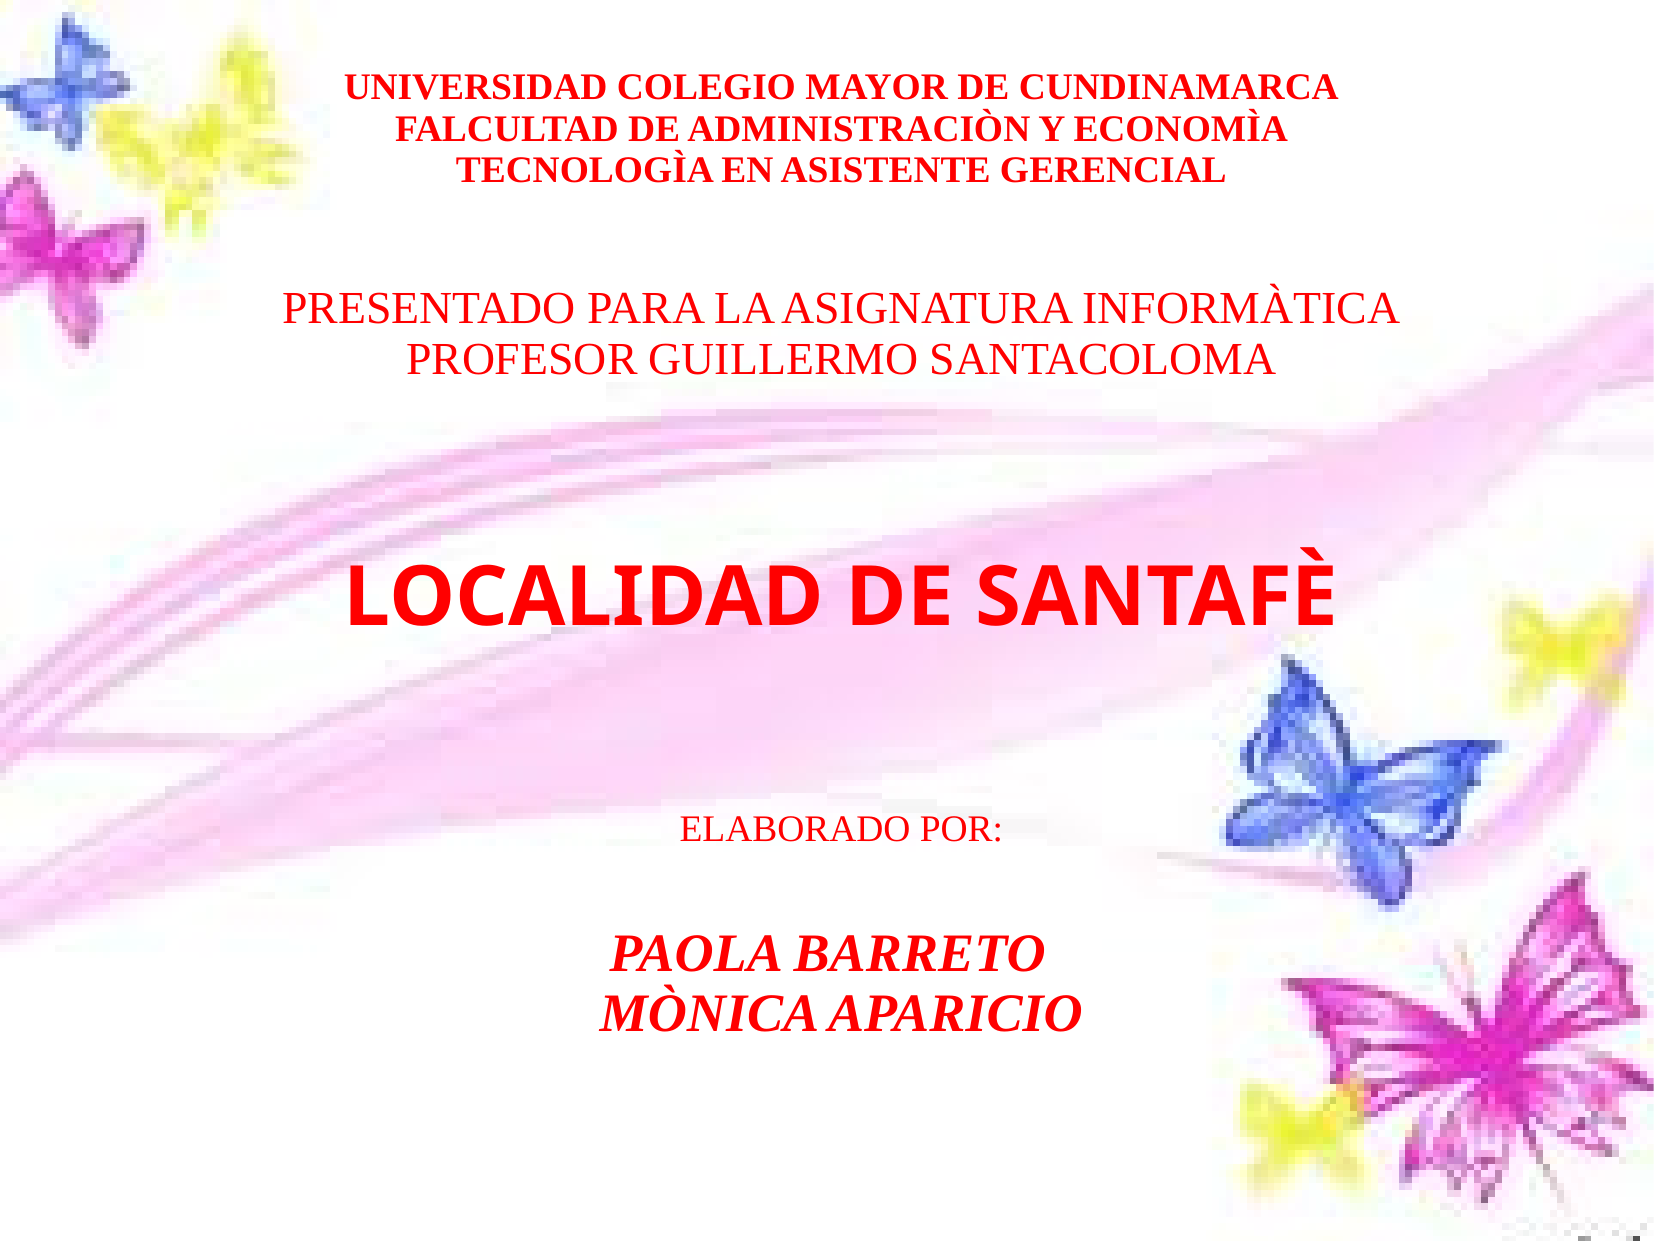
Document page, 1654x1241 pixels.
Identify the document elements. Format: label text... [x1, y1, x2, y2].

text_box UNIVERSIDAD COLEGIO MAYOR DE CUNDINAMARCA FALCULTAD DE ADMINISTRACIÒN Y ECONOMÌA TECNOLOGÌA EN ASISTENTE GERENCIAL PRESENTADO PARA LA ASIGNATURA INFORMÀTICA PROFESOR GUILLERMO SANTACOLOMA LOCALIDAD DE SANTAFÈ ELABORADO POR: PAOLA BARRETO MÒNICA APARICIO [88, 59, 1595, 1182]
picture [0, 0, 1654, 1241]
